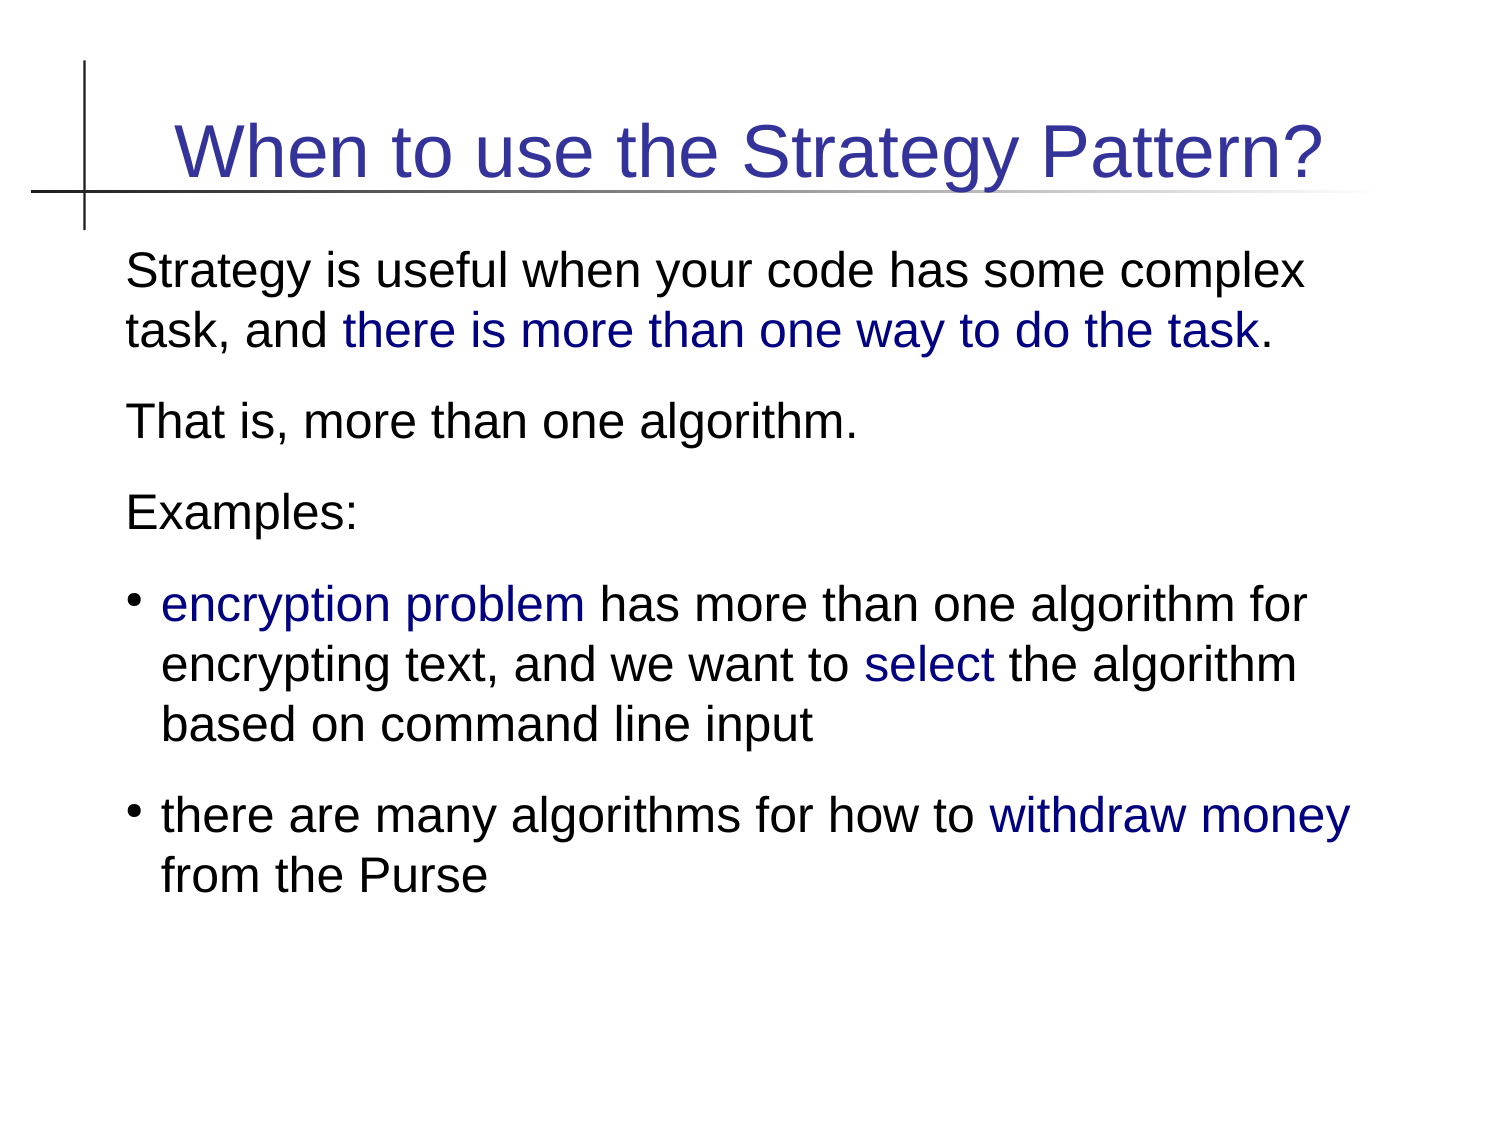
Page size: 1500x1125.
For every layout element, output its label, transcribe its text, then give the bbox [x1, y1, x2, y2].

title When to use the Strategy Pattern? [50, 37, 1450, 201]
list Strategy is useful when your code has some complex task, and there is more than one way to do the task. That is, more than one algorithm. Examples: encryption problem has more than one algorithm for encrypting text, and we want to select the algorithm based on command line input there are many algorithms for how to withdraw money from the Purse [110, 229, 1411, 962]
